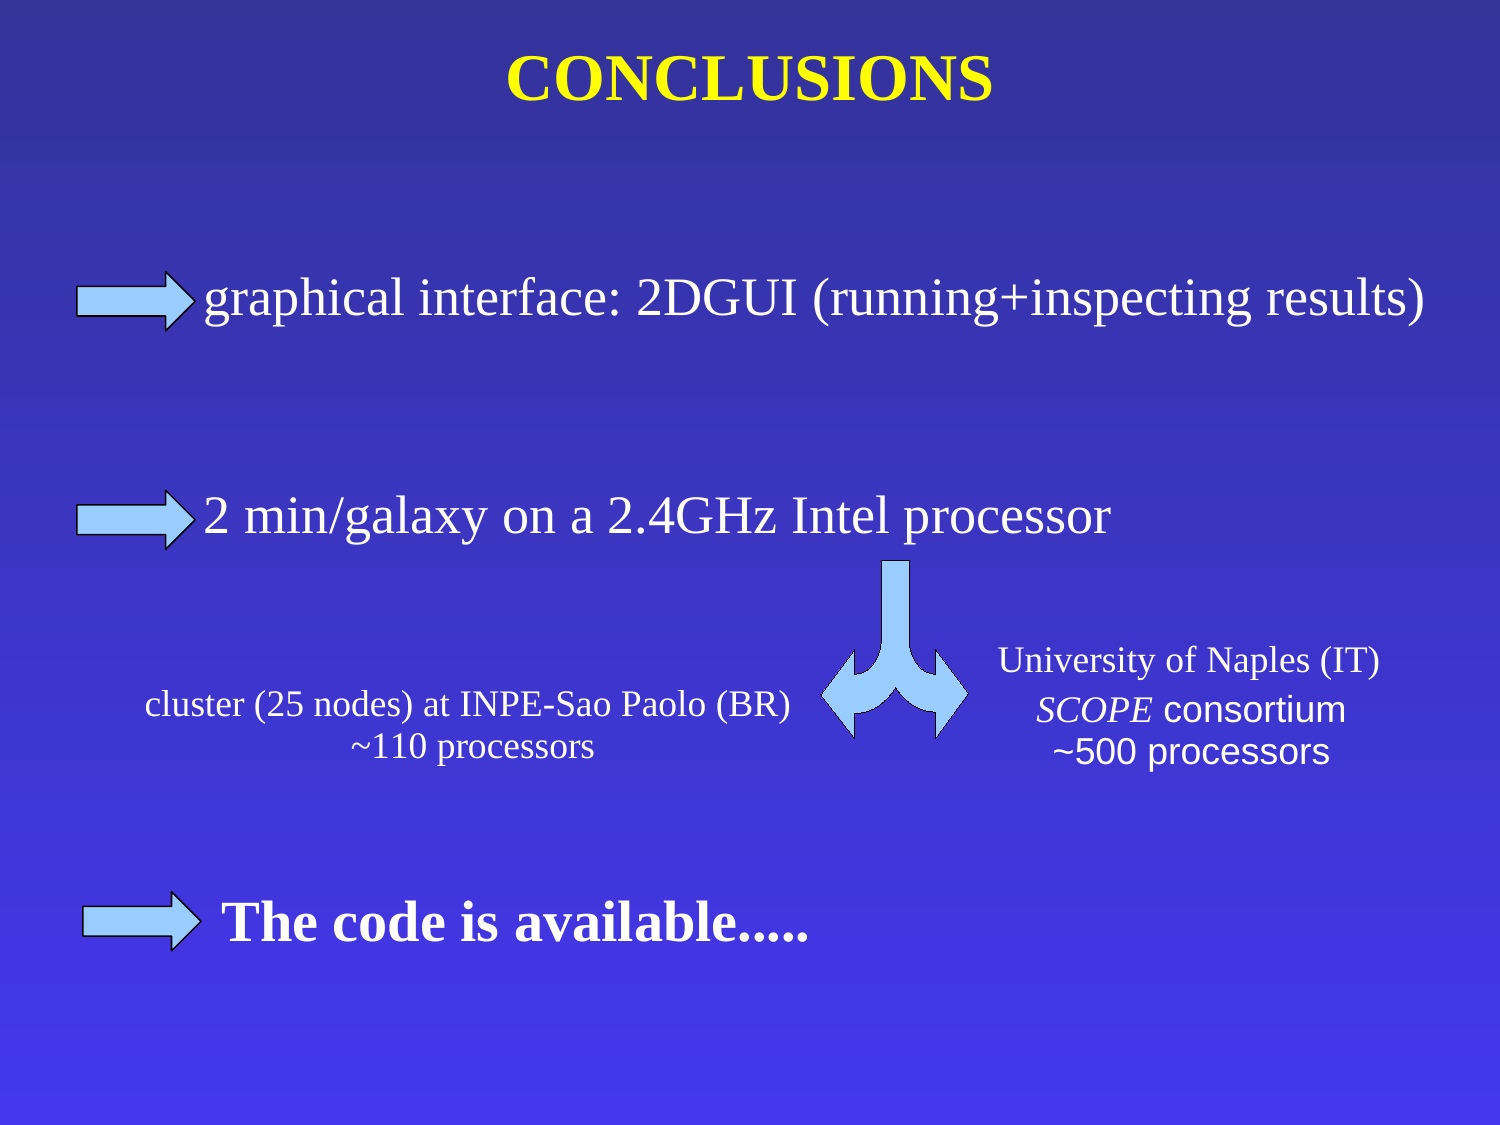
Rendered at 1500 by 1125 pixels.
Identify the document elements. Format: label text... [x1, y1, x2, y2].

text_box The code is available..... [206, 882, 826, 969]
text_box CONCLUSIONS [0, 42, 1500, 219]
text_box cluster (25 nodes) at INPE-Sao Paolo (BR) ~110 processors [129, 675, 817, 774]
text_box graphical interface: 2DGUI (running+inspecting results) [189, 259, 1442, 335]
text_box [76, 490, 196, 550]
text_box [82, 891, 202, 951]
text_box SCOPE consortium ~500 processors [1021, 689, 1376, 781]
text_box [76, 271, 196, 331]
text_box 2 min/galaxy on a 2.4GHz Intel processor [189, 478, 1128, 554]
text_box [820, 560, 969, 739]
text_box University of Naples (IT) [982, 631, 1406, 689]
